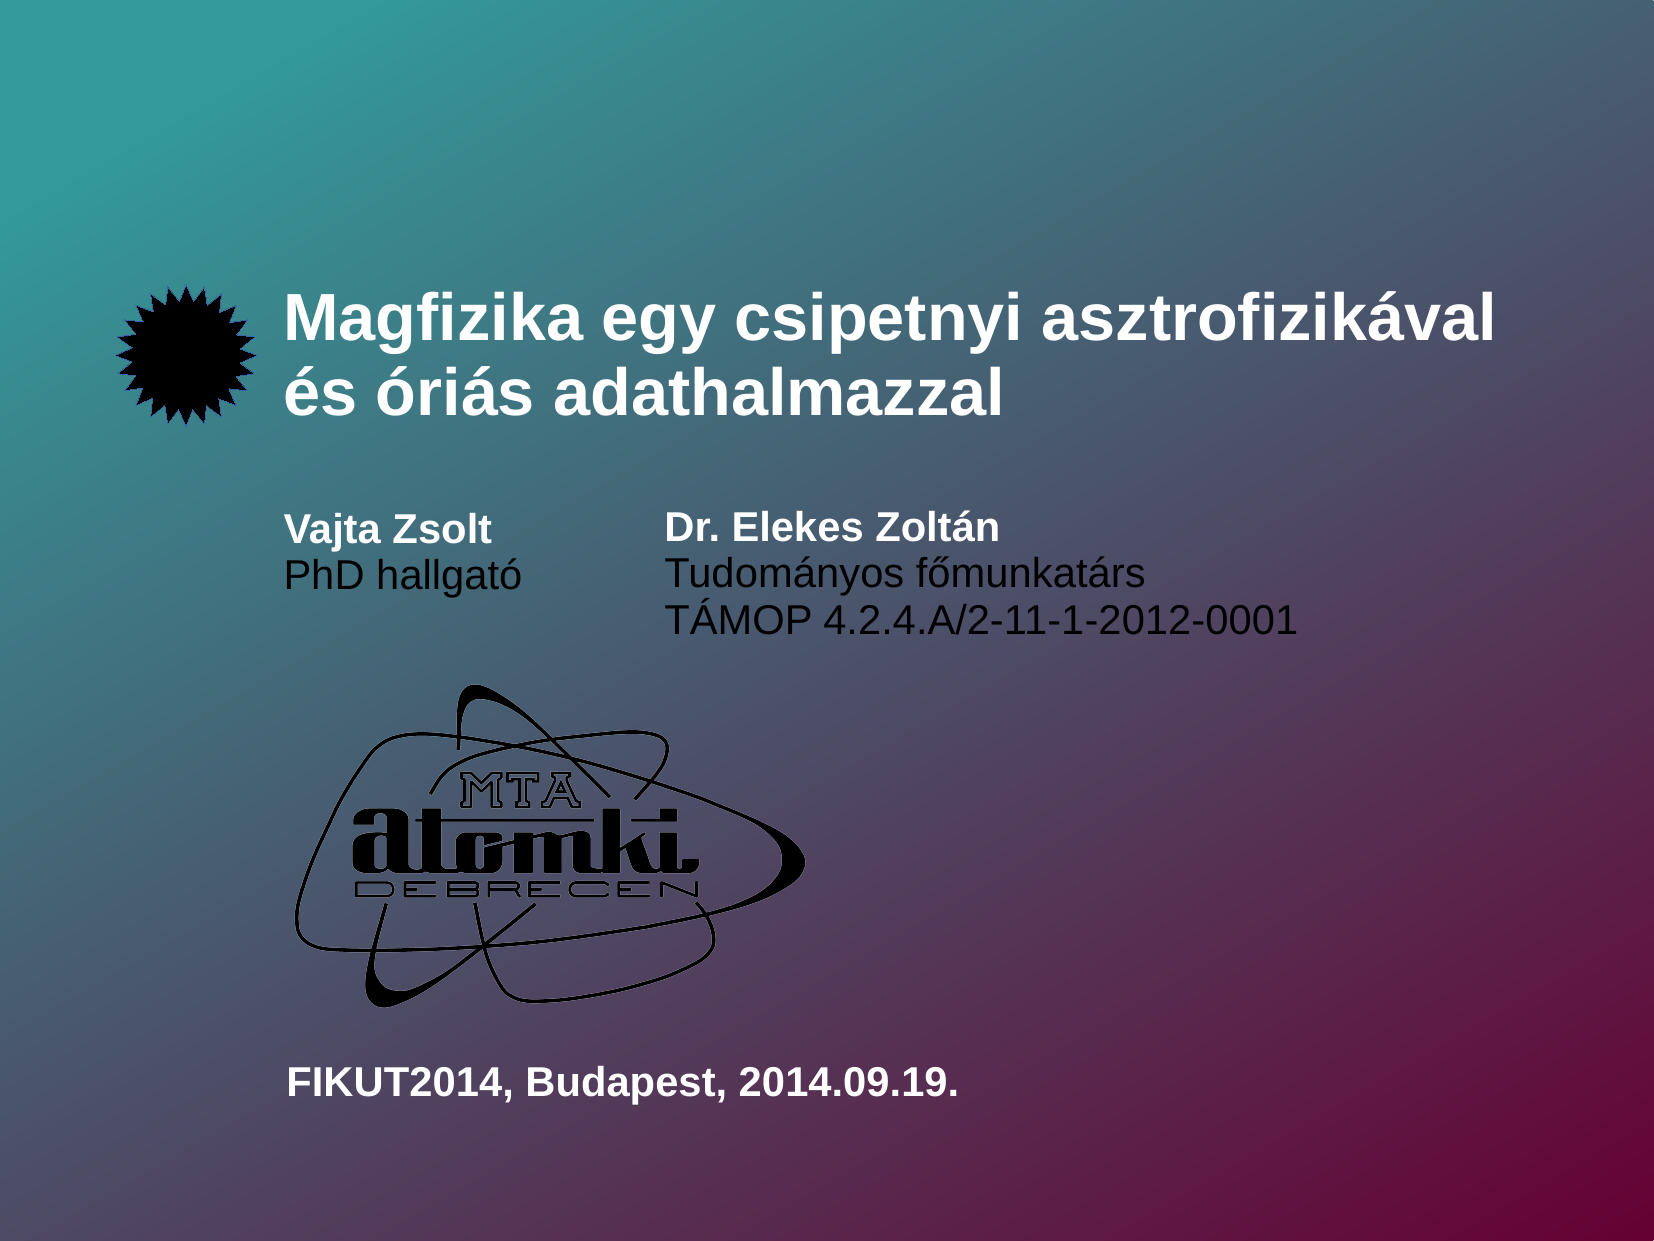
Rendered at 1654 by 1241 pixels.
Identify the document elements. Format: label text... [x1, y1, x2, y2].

picture [283, 670, 815, 1016]
text_box Dr. Elekes Zoltán Tudományos főmunkatárs TÁMOP 4.2.4.A/2-11-1-2012-0001 [649, 496, 1316, 651]
text_box FIKUT2014, Budapest, 2014.09.19. [271, 1051, 975, 1113]
text_box [115, 284, 258, 427]
text_box Magfizika egy csipetnyi asztrofizikával és óriás adathalmazzal [268, 272, 1536, 438]
text_box Vajta Zsolt PhD hallgató [268, 498, 538, 606]
